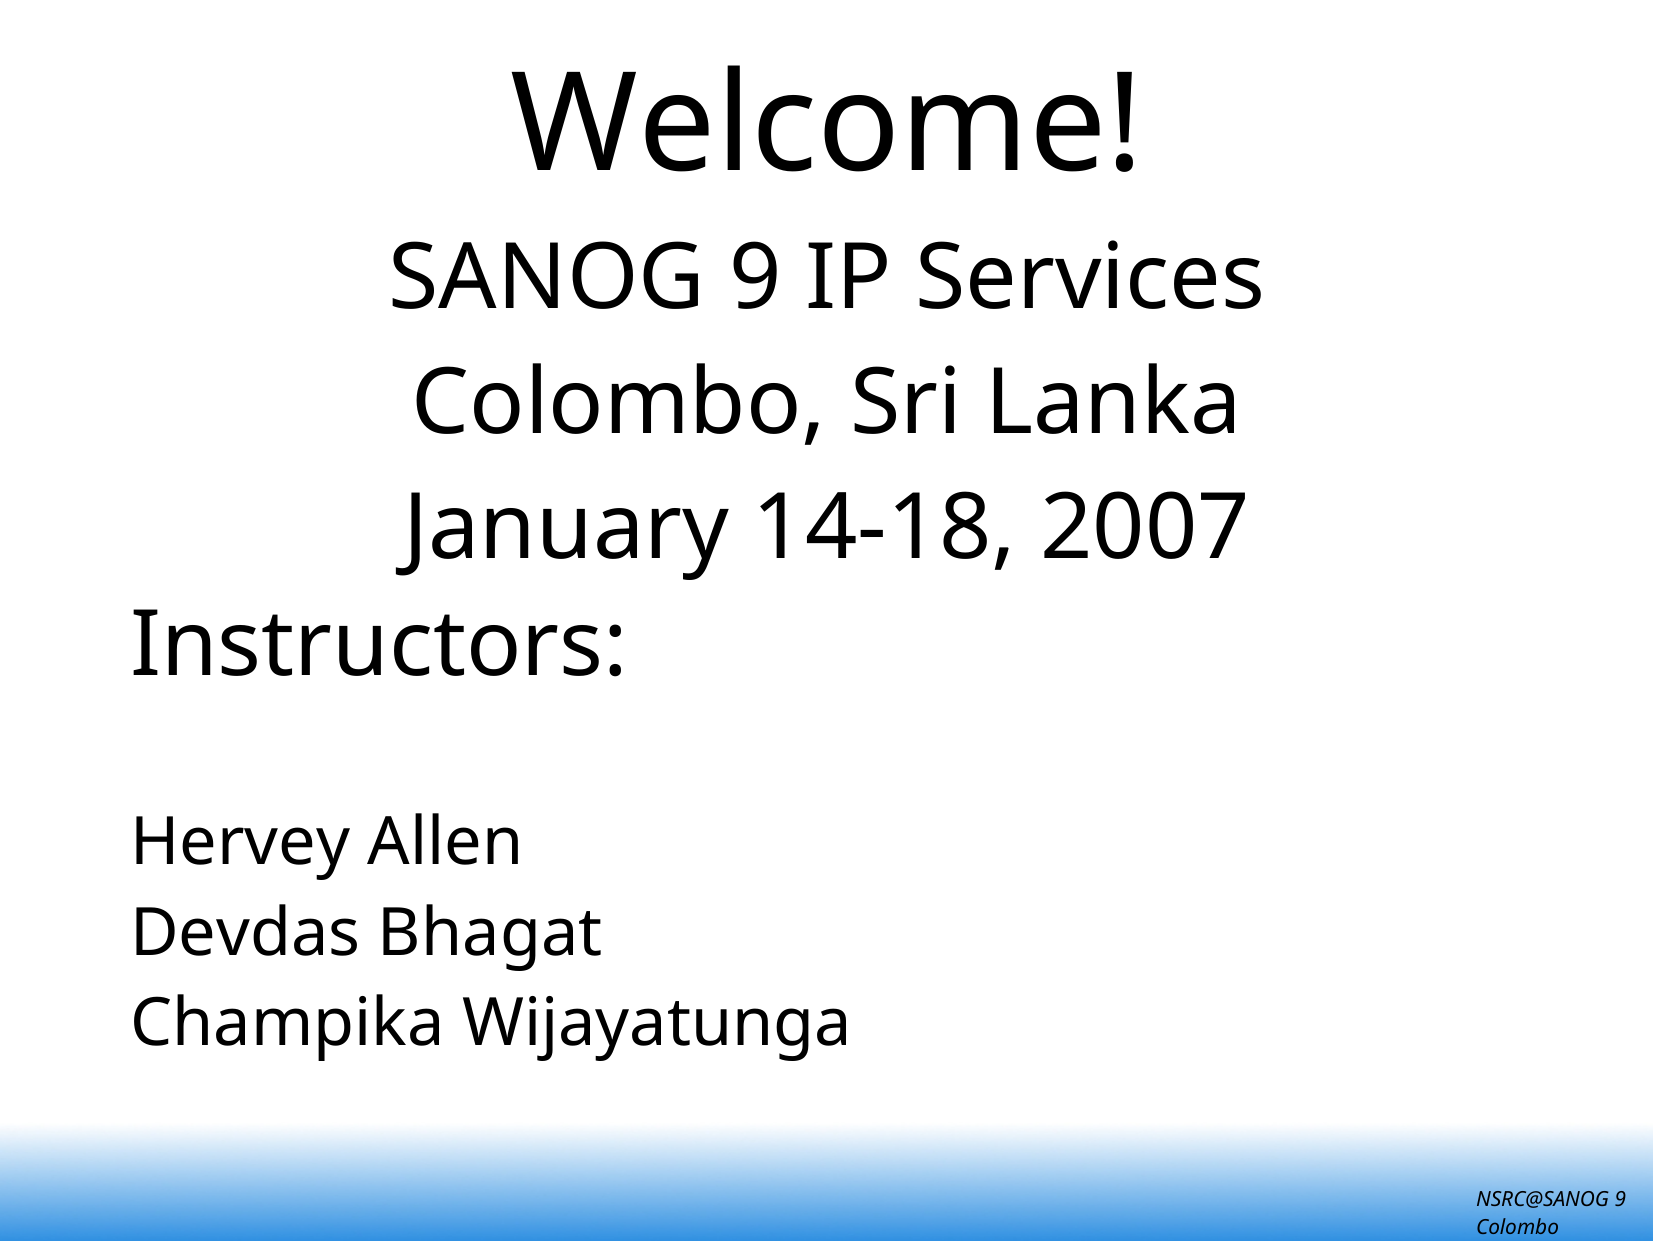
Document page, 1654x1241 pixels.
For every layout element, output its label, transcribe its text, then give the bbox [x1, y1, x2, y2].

picture [0, 1122, 1653, 1241]
list Instructors: Hervey Allen Devdas Bhagat Champika Wijayatunga [112, 577, 1552, 1088]
title Welcome! SANOG 9 IP Services Colombo, Sri Lanka January 14-18, 2007 [121, 46, 1534, 563]
